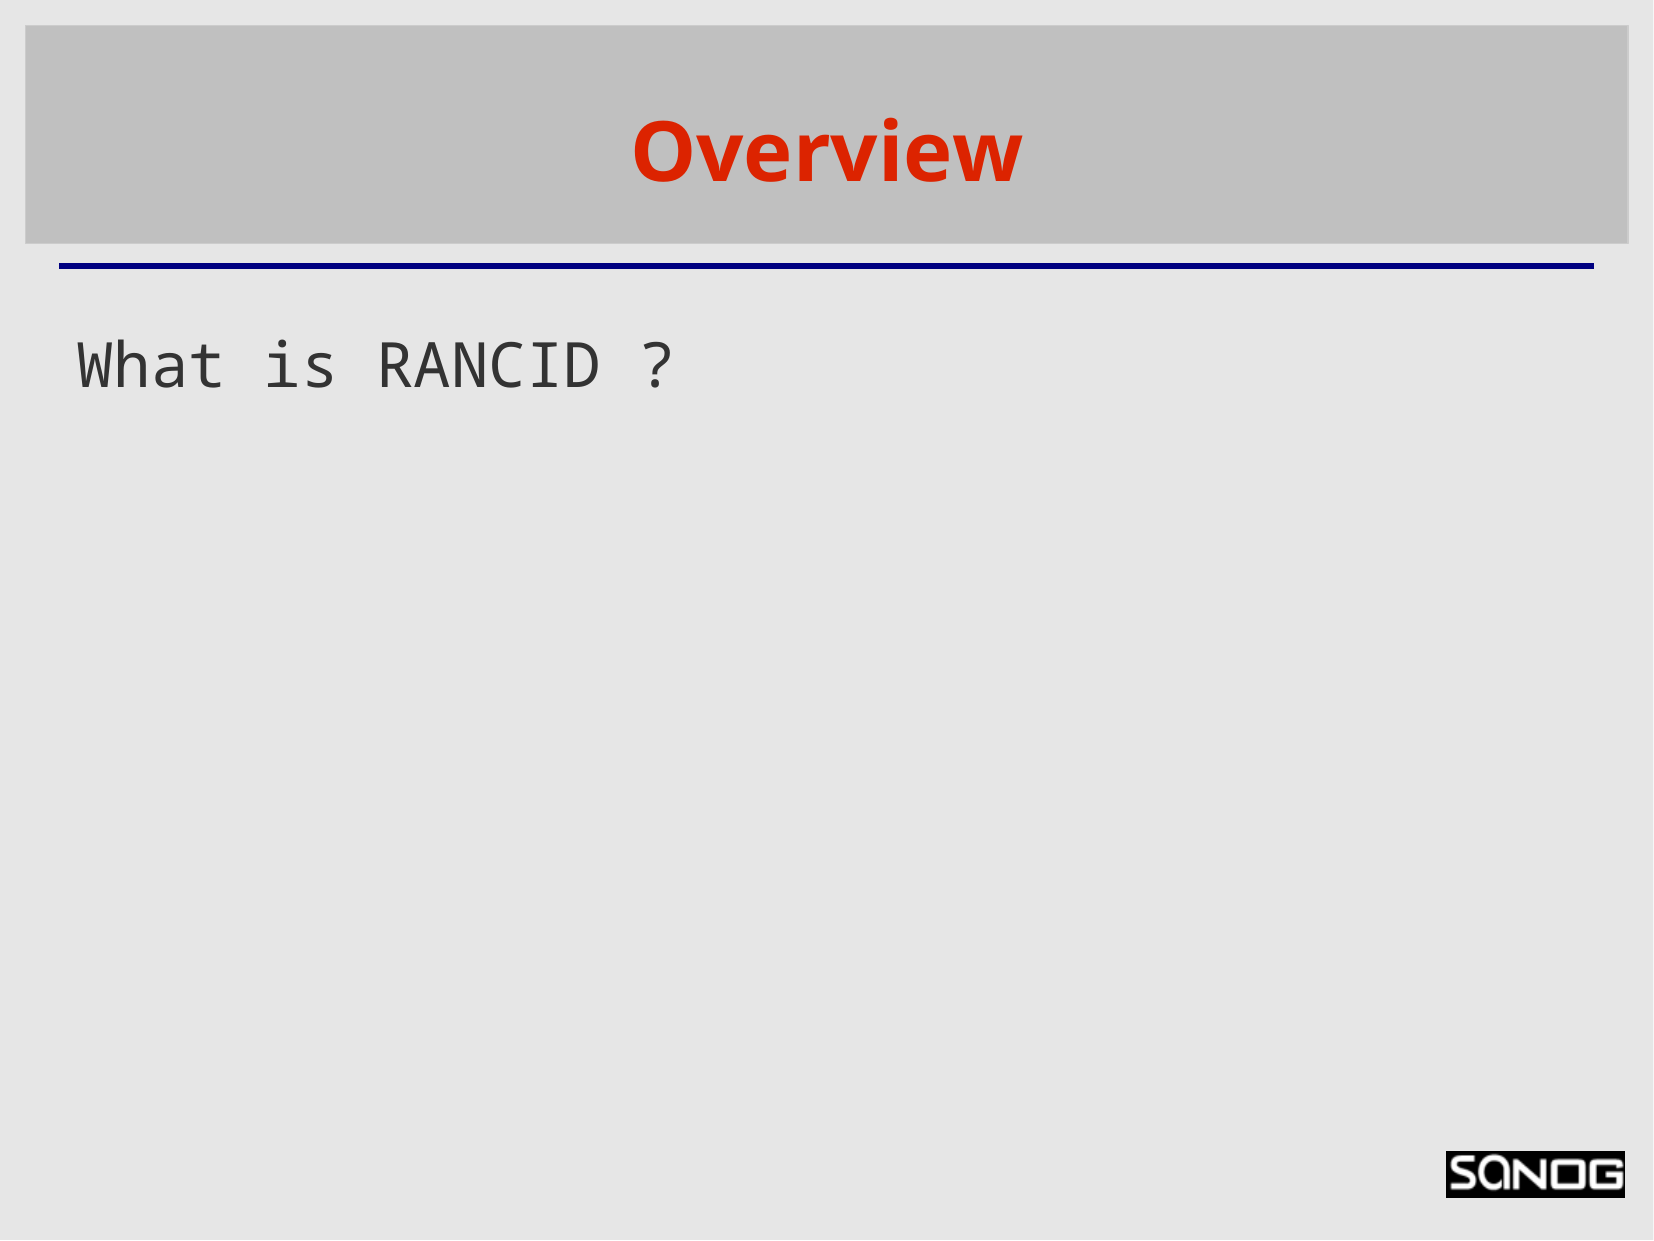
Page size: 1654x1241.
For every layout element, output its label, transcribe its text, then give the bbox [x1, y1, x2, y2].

list What is RANCID ? [59, 322, 1595, 1132]
title Overview [121, 46, 1534, 254]
picture [1446, 1151, 1625, 1198]
